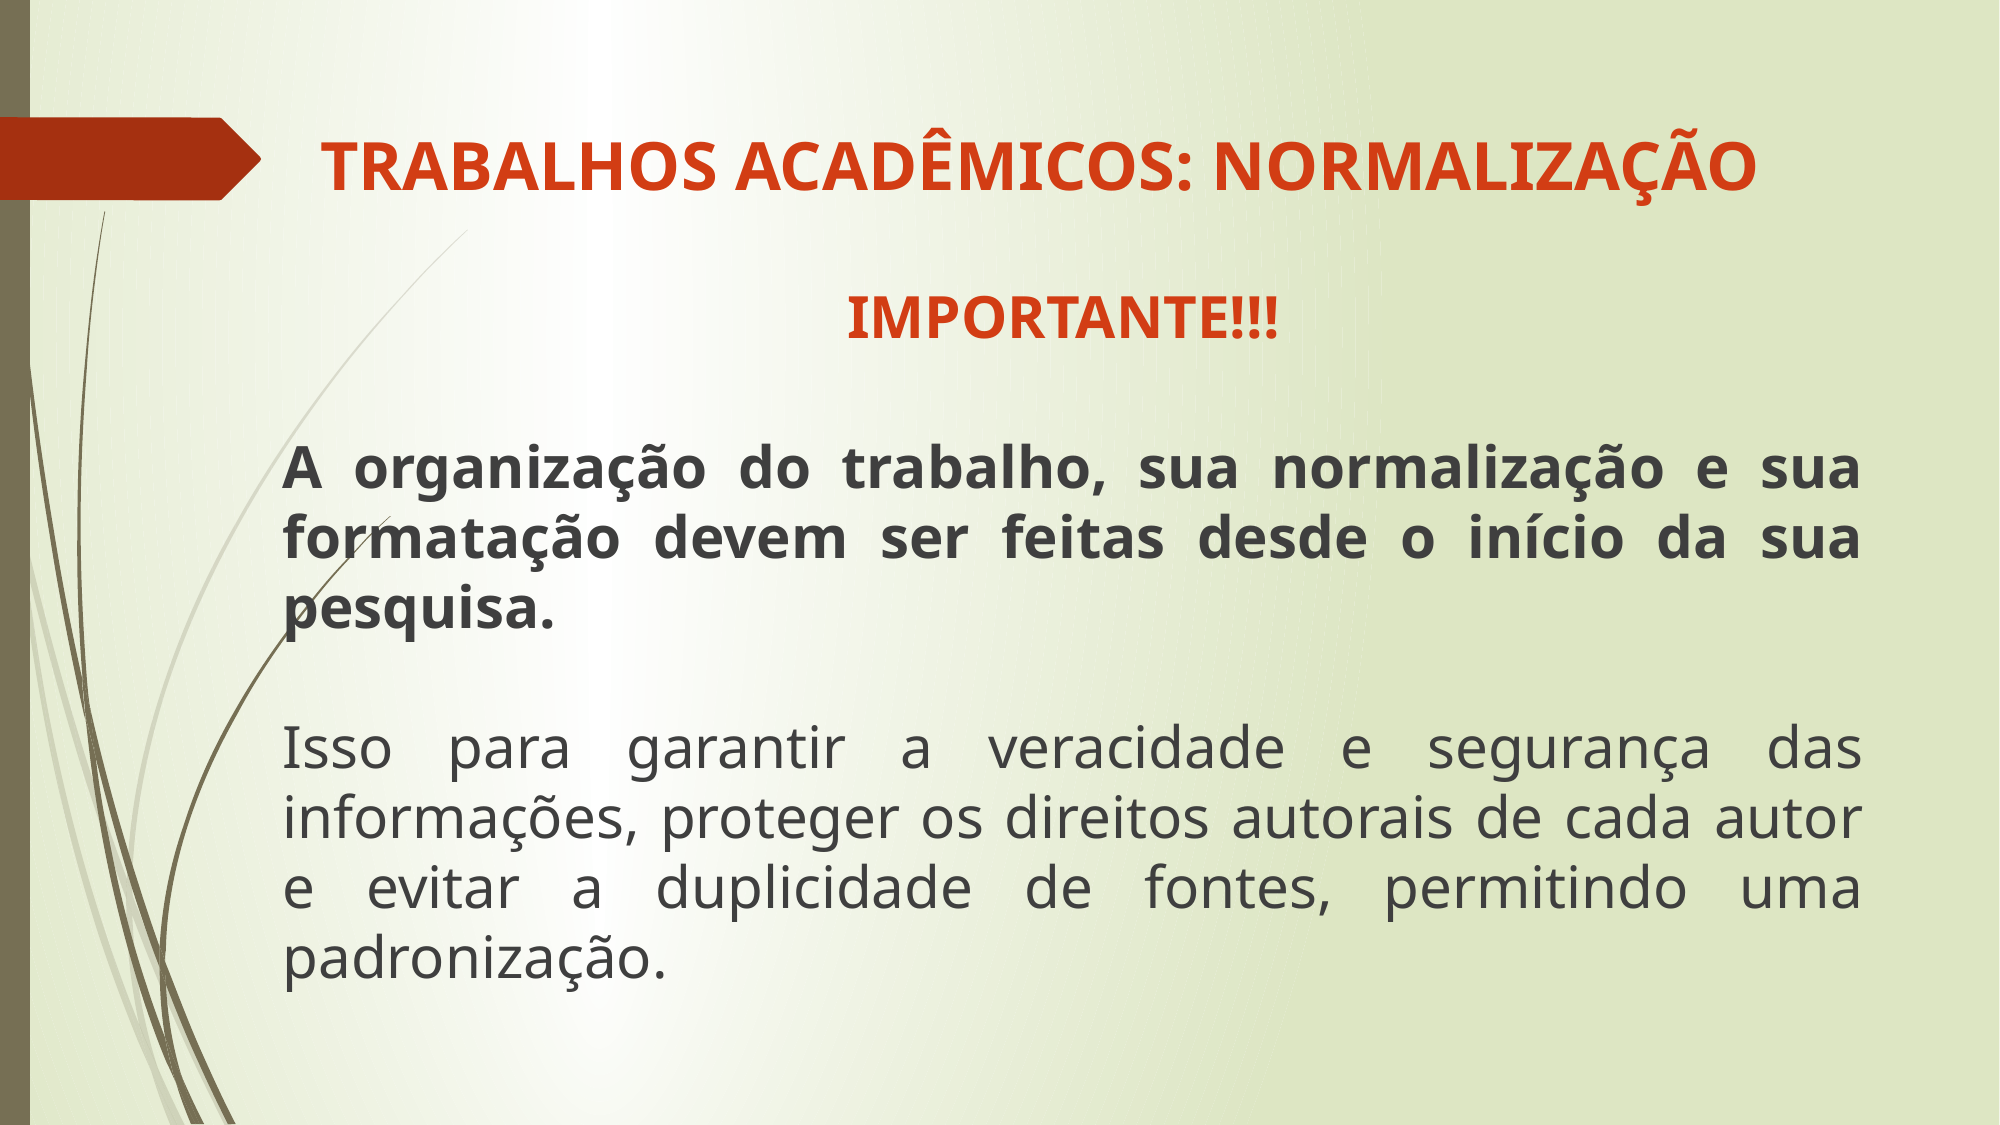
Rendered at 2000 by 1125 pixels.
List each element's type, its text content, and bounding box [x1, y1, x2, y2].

title IMPORTANTE!!! [262, 272, 1865, 380]
text_box A organização do trabalho, sua normalização e sua formatação devem ser feitas desde o início da sua pesquisa. Isso para garantir a veracidade e segurança das informações, proteger os direitos autorais de cada autor e evitar a duplicidade de fontes, permitindo uma padronização. [267, 423, 1878, 1004]
text_box TRABALHOS ACADÊMICOS: NORMALIZAÇÃO [305, 116, 1865, 224]
